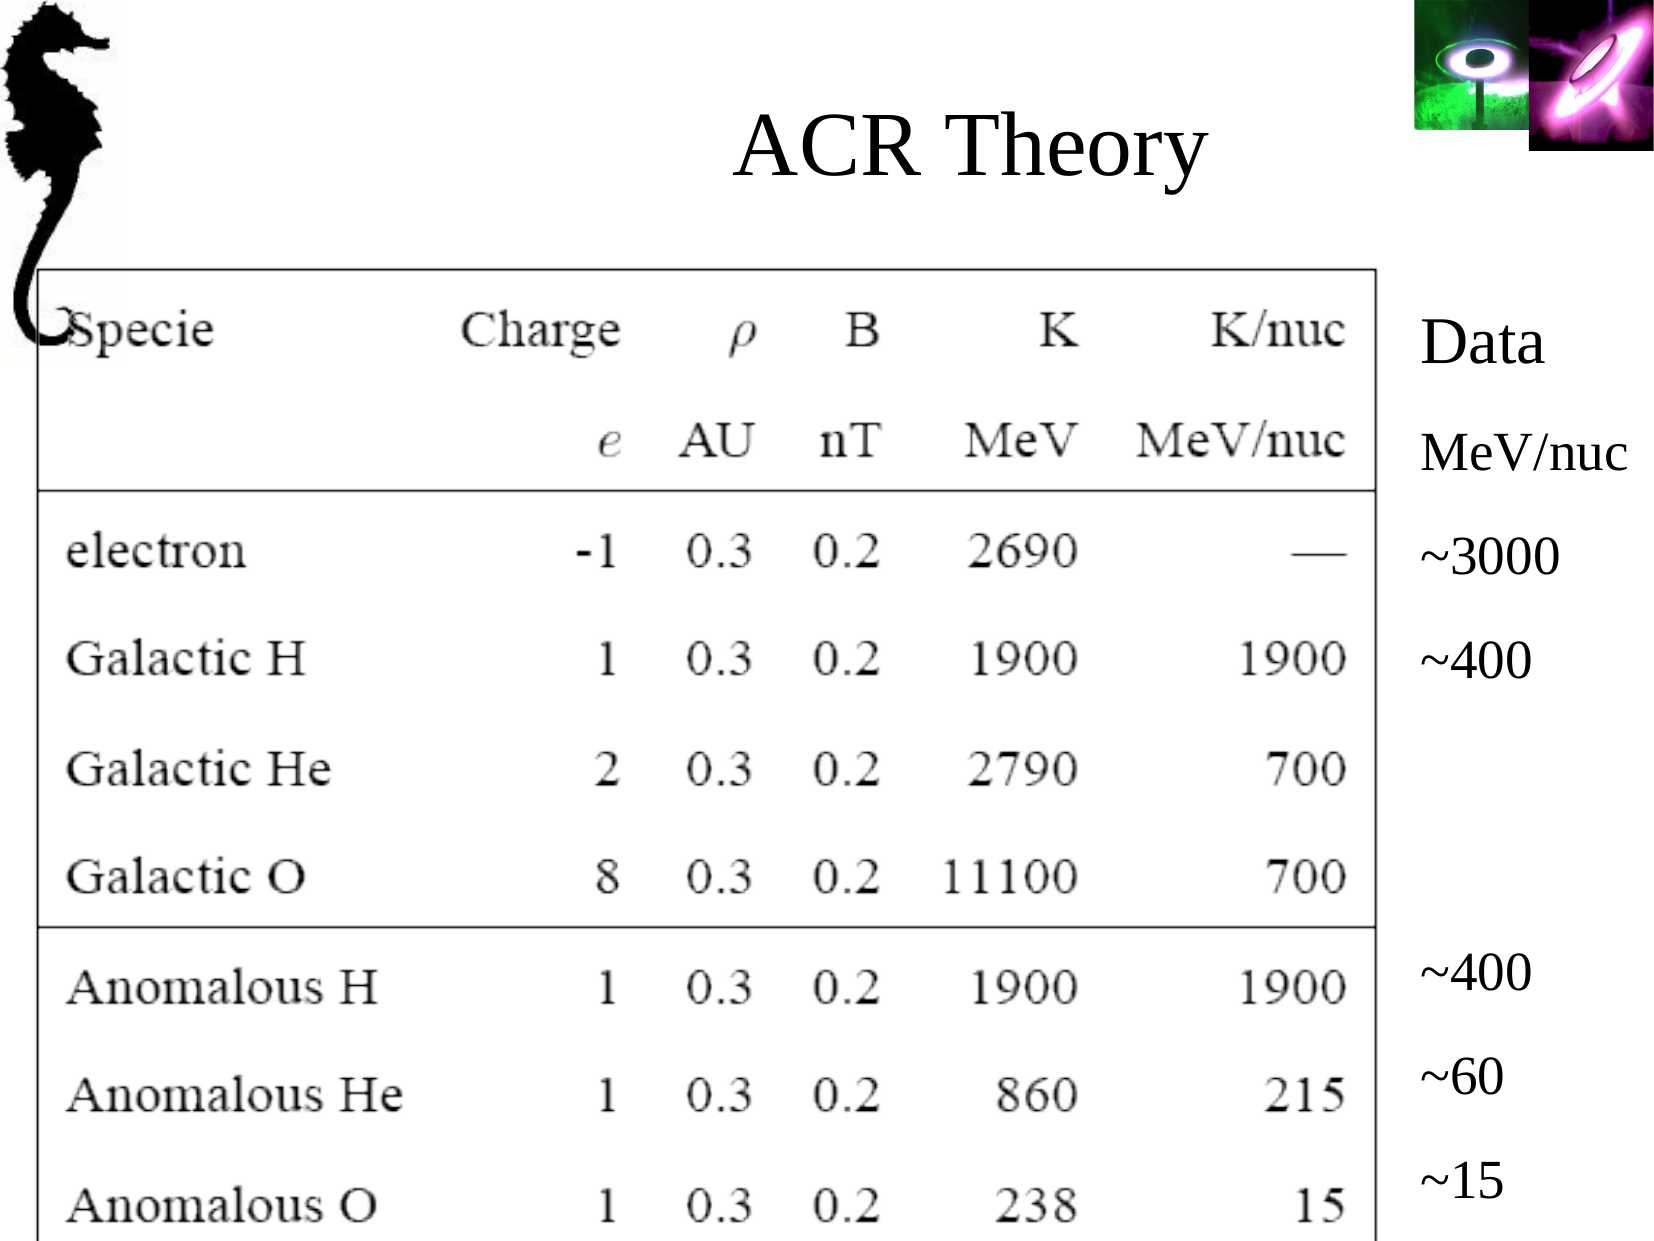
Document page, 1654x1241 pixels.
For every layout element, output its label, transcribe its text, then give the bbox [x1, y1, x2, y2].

picture [0, 0, 1392, 1241]
picture [1414, 0, 1654, 41]
title ACR Theory [289, 41, 1654, 248]
text_box Data MeV/nuc ~3000 ~400 ~400 ~60 ~15 [1405, 281, 1654, 1218]
